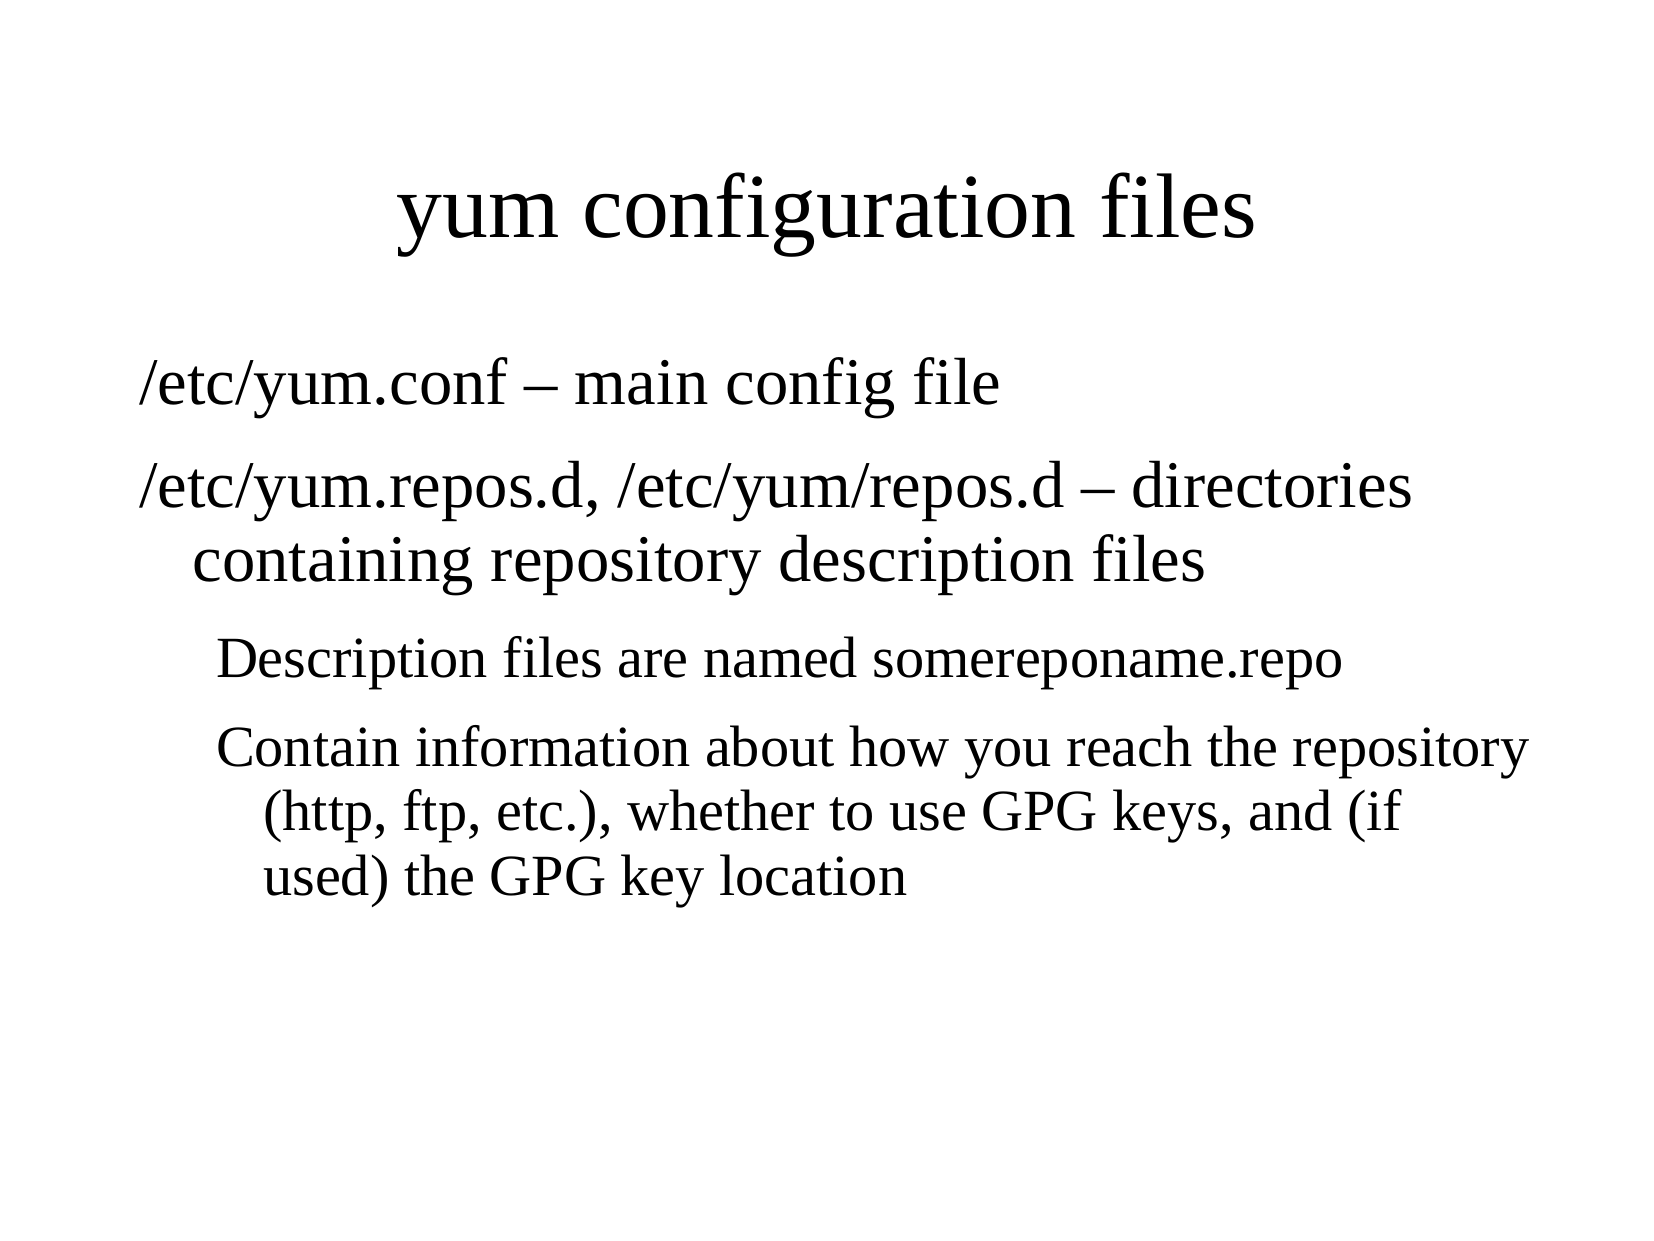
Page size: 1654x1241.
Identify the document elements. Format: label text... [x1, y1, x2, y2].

list /etc/yum.conf – main config file /etc/yum.repos.d, /etc/yum/repos.d – directories containing repository description files Description files are named somereponame.repo Contain information about how you reach the repository (http, ftp, etc.), whether to use GPG keys, and (if used) the GPG key location [121, 344, 1534, 1127]
title yum configuration files [121, 102, 1534, 311]
